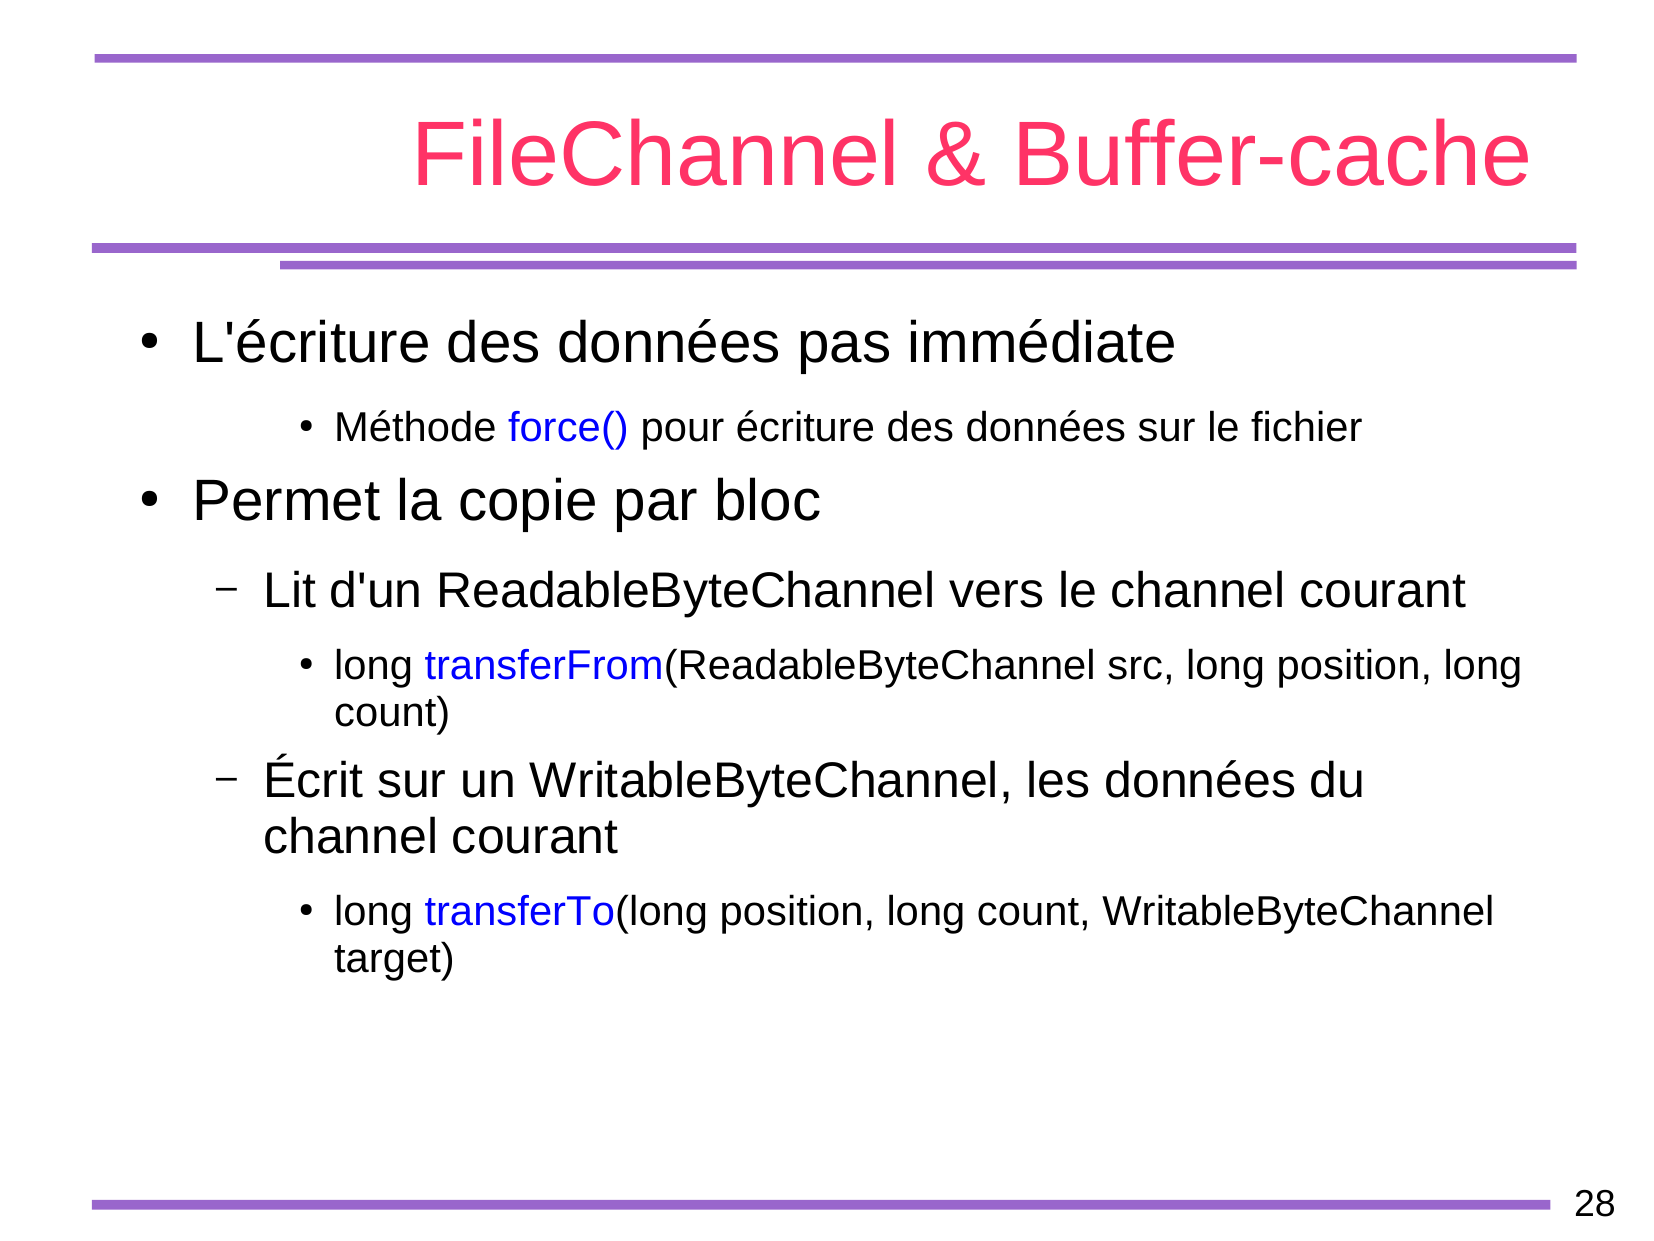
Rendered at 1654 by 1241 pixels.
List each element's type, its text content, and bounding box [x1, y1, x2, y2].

list L'écriture des données pas immédiate Méthode force() pour écriture des données sur le fichier Permet la copie par bloc Lit d'un ReadableByteChannel vers le channel courant long transferFrom(ReadableByteChannel src, long position, long count) Écrit sur un WritableByteChannel, les données du channel courant long transferTo(long position, long count, WritableByteChannel target) [121, 309, 1534, 1162]
title FileChannel & Buffer-cache [121, 49, 1534, 257]
